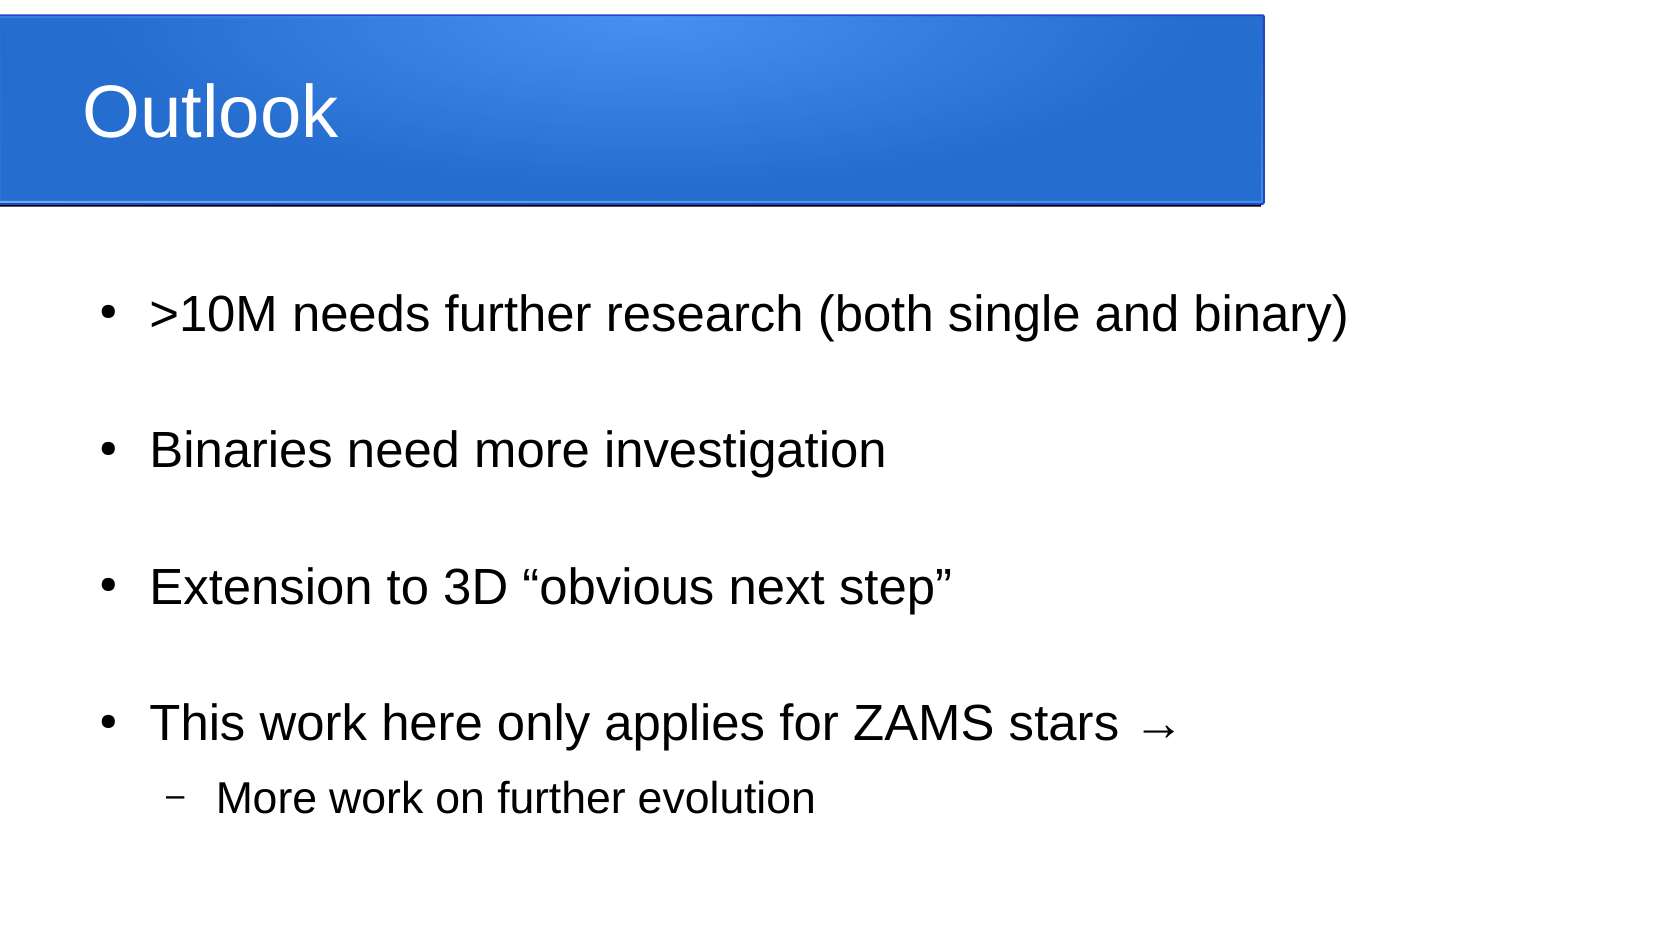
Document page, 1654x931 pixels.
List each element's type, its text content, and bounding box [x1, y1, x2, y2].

title Outlook [82, 35, 1235, 189]
list >10M needs further research (both single and binary) Binaries need more investigation Extension to 3D “obvious next step” This work here only applies for ZAMS stars → More work on further evolution [82, 285, 1571, 825]
